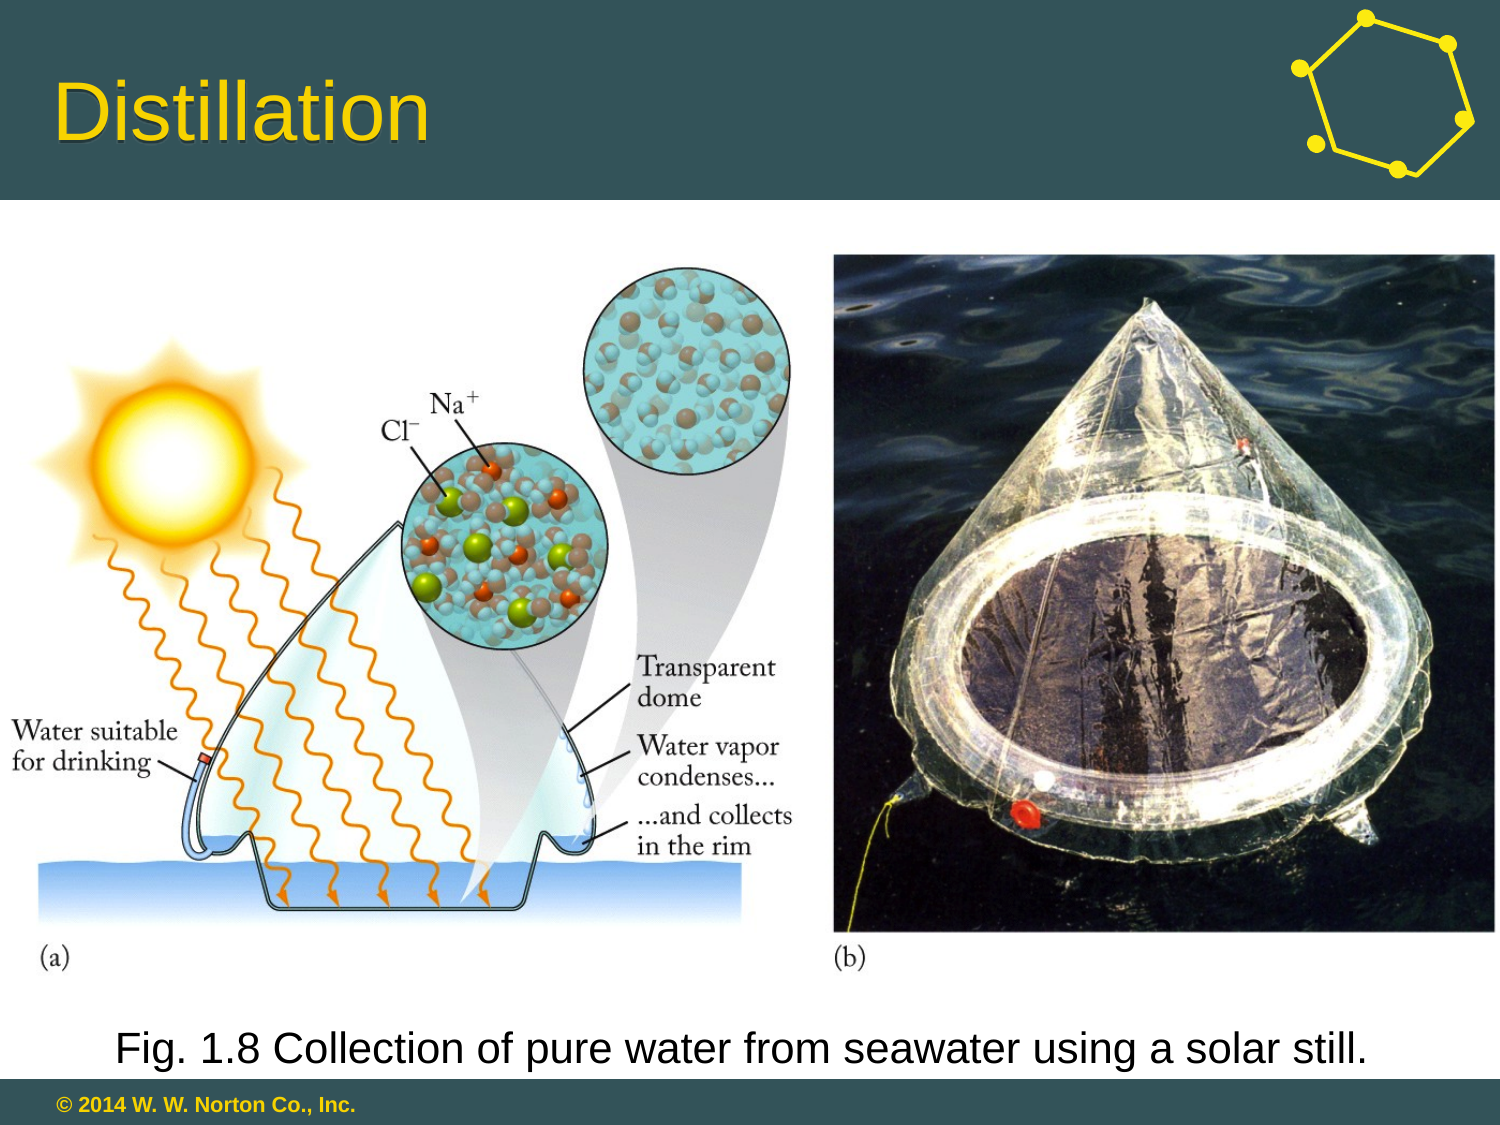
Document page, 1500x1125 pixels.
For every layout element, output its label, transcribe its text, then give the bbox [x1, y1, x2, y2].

text_box Fig. 1.8 Collection of pure water from seawater using a solar still. [99, 1012, 1475, 1080]
title Distillation [37, 19, 1225, 195]
picture [2, 246, 1500, 982]
